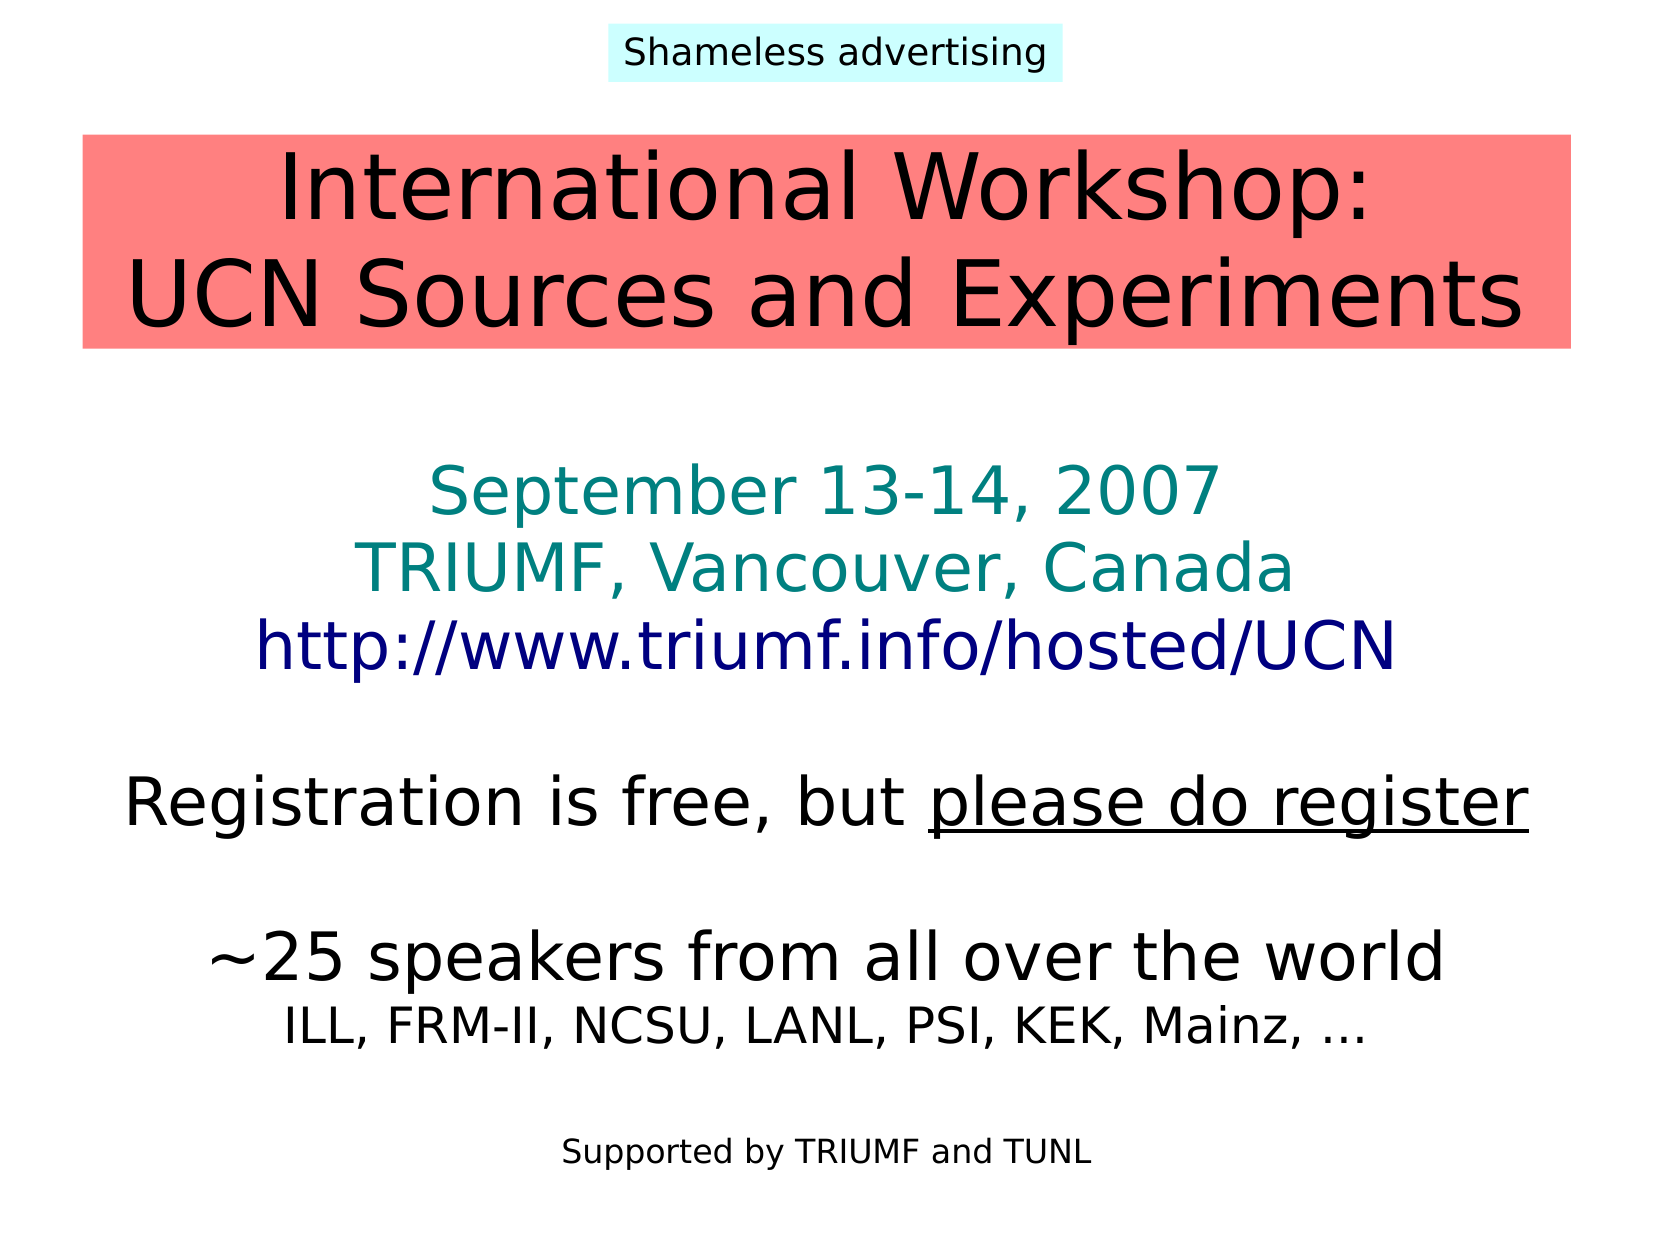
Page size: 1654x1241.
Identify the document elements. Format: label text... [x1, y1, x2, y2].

title International Workshop: UCN Sources and Experiments [82, 134, 1571, 349]
subtitle September 13-14, 2007 TRIUMF, Vancouver, Canada http://www.triumf.info/hosted/UCN Registration is free, but please do register ~25 speakers from all over the world ILL, FRM-II, NCSU, LANL, PSI, KEK, Mainz, ... Supported by TRIUMF and TUNL [82, 409, 1571, 1214]
text_box Shameless advertising [608, 23, 1054, 82]
